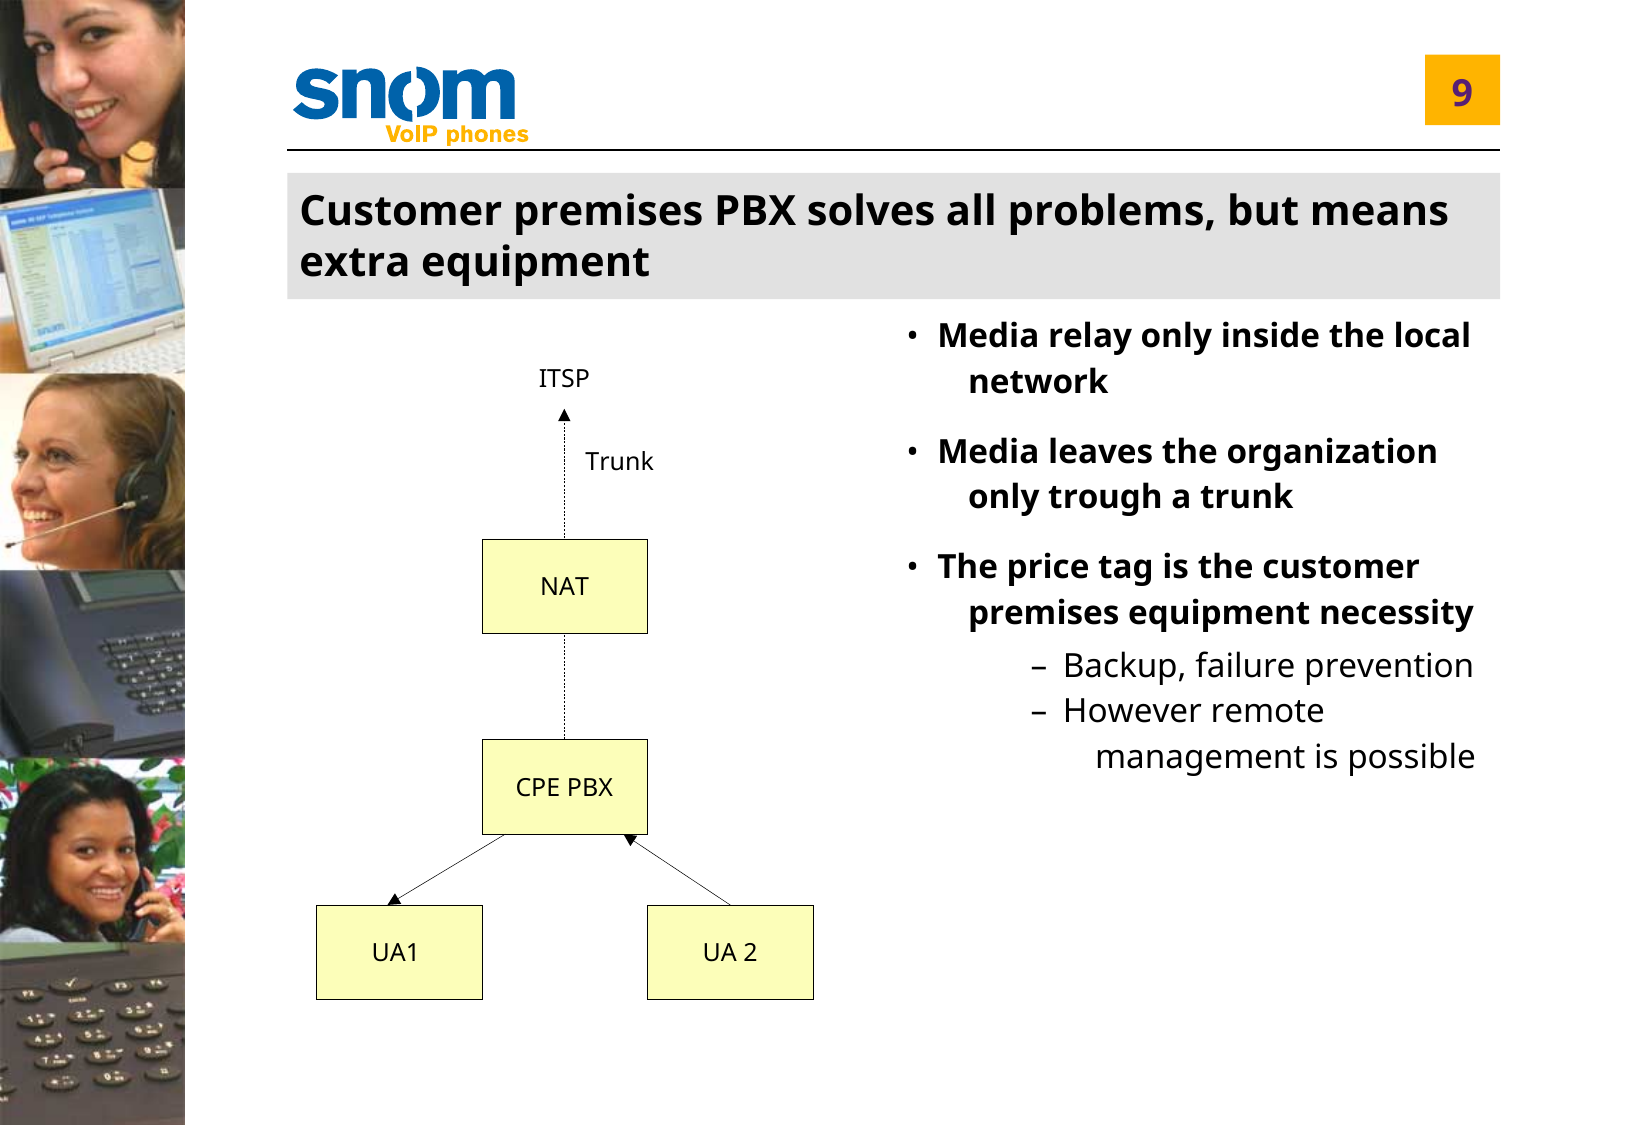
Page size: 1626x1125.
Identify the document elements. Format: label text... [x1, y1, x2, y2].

text_box UA1 [316, 904, 482, 1000]
picture [0, 0, 185, 1125]
text_box ITSP [520, 355, 609, 402]
text_box UA 2 [647, 904, 813, 1000]
title Customer premises PBX solves all problems, but means extra equipment [287, 172, 1501, 287]
text_box Trunk [568, 437, 671, 484]
list Media relay only inside the local network Media leaves the organization only trough a trunk The price tag is the customer premises equipment necessity Backup, failure prevention However remote management is possible [906, 312, 1501, 1013]
text_box NAT [481, 538, 648, 634]
text_box CPE PBX [481, 739, 648, 835]
